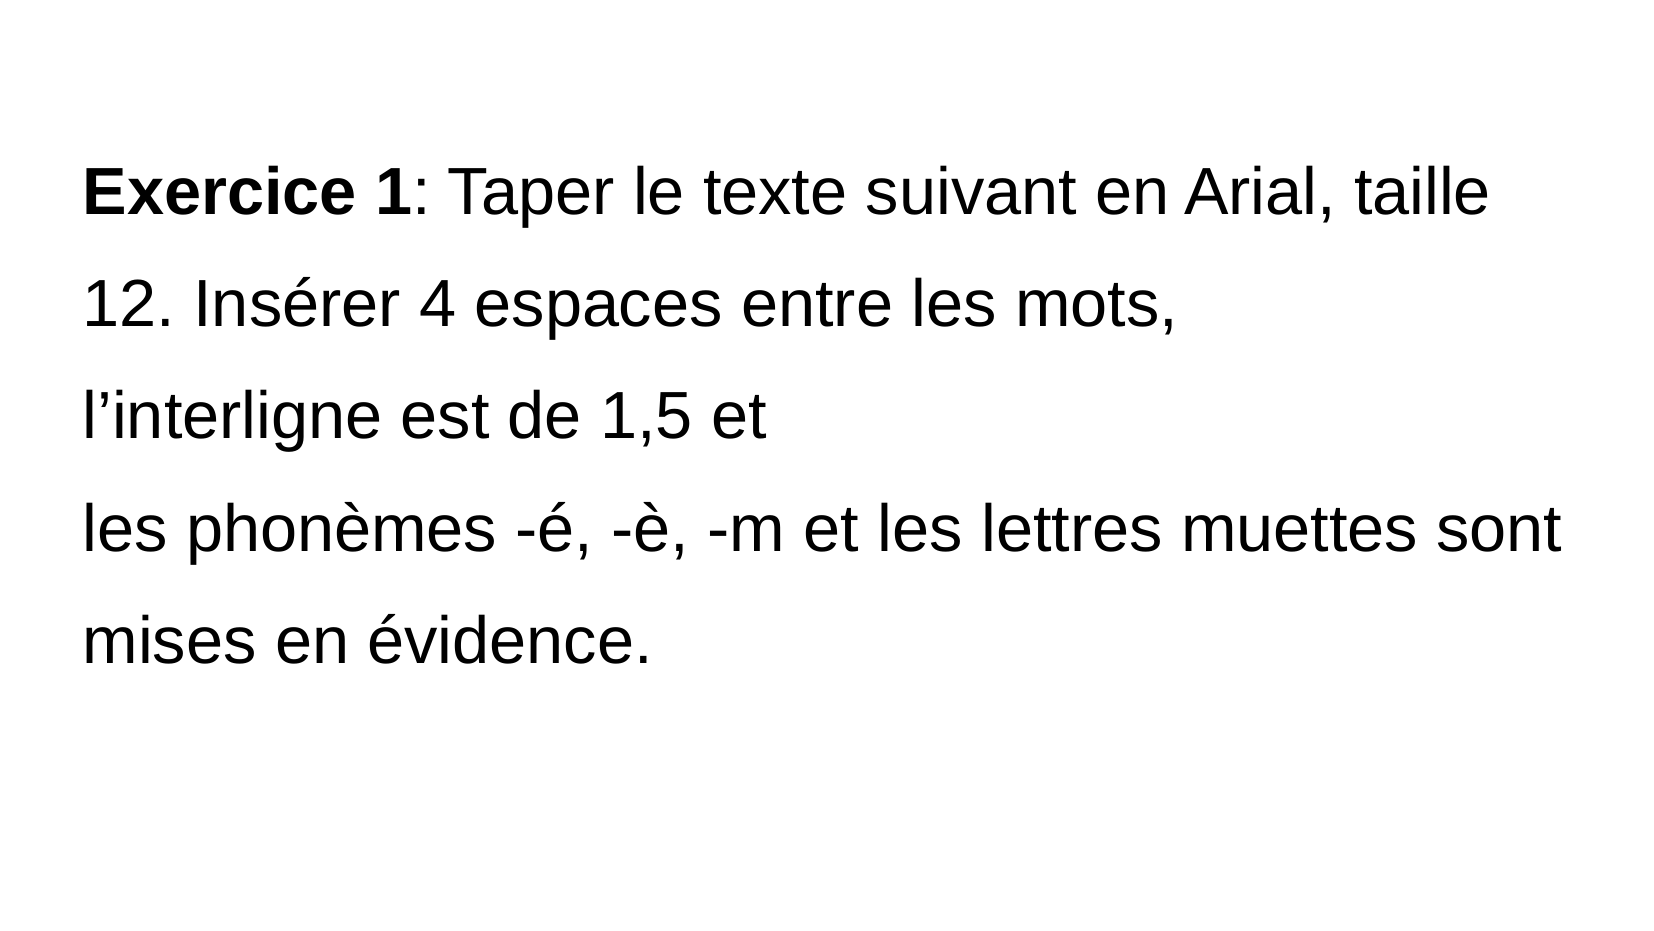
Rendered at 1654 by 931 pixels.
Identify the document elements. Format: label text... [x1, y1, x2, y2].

subtitle Exercice 1: Taper le texte suivant en Arial, taille 12. Insérer 4 espaces entre les mots, l’interligne est de 1,5 et les phonèmes -é, -è, -m et les lettres muettes sont mises en évidence. [82, 37, 1571, 757]
